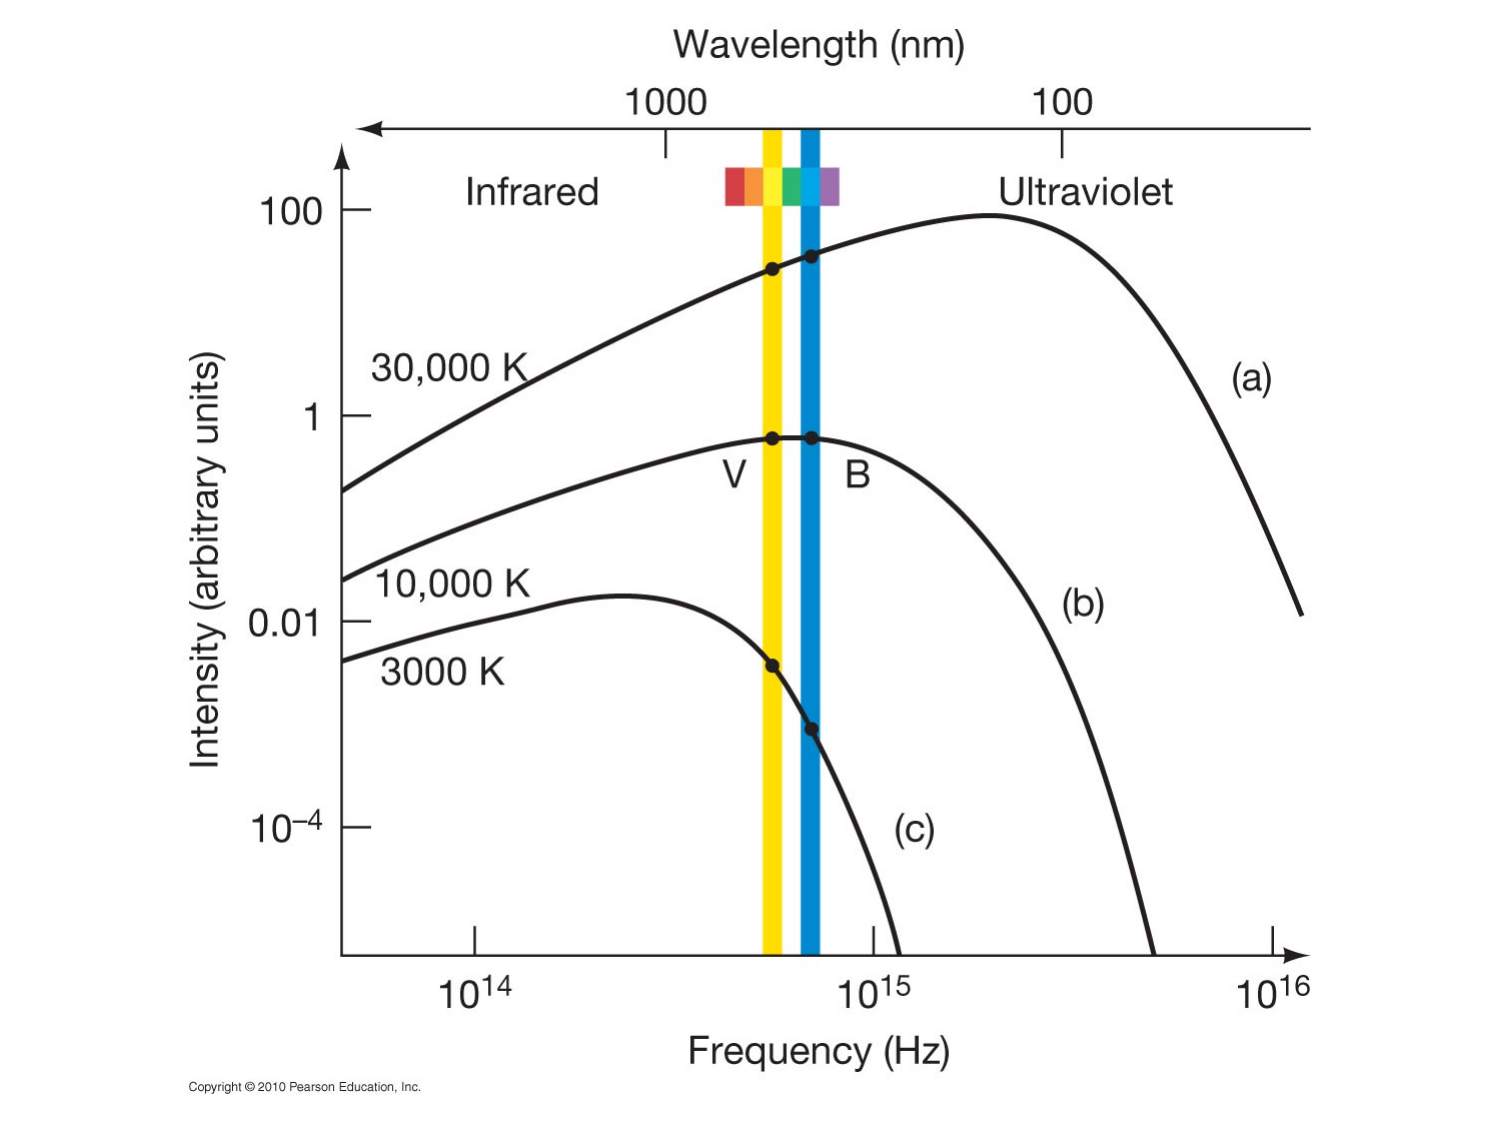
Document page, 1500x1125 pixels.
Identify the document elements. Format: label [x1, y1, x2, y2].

picture [182, 22, 1317, 1103]
